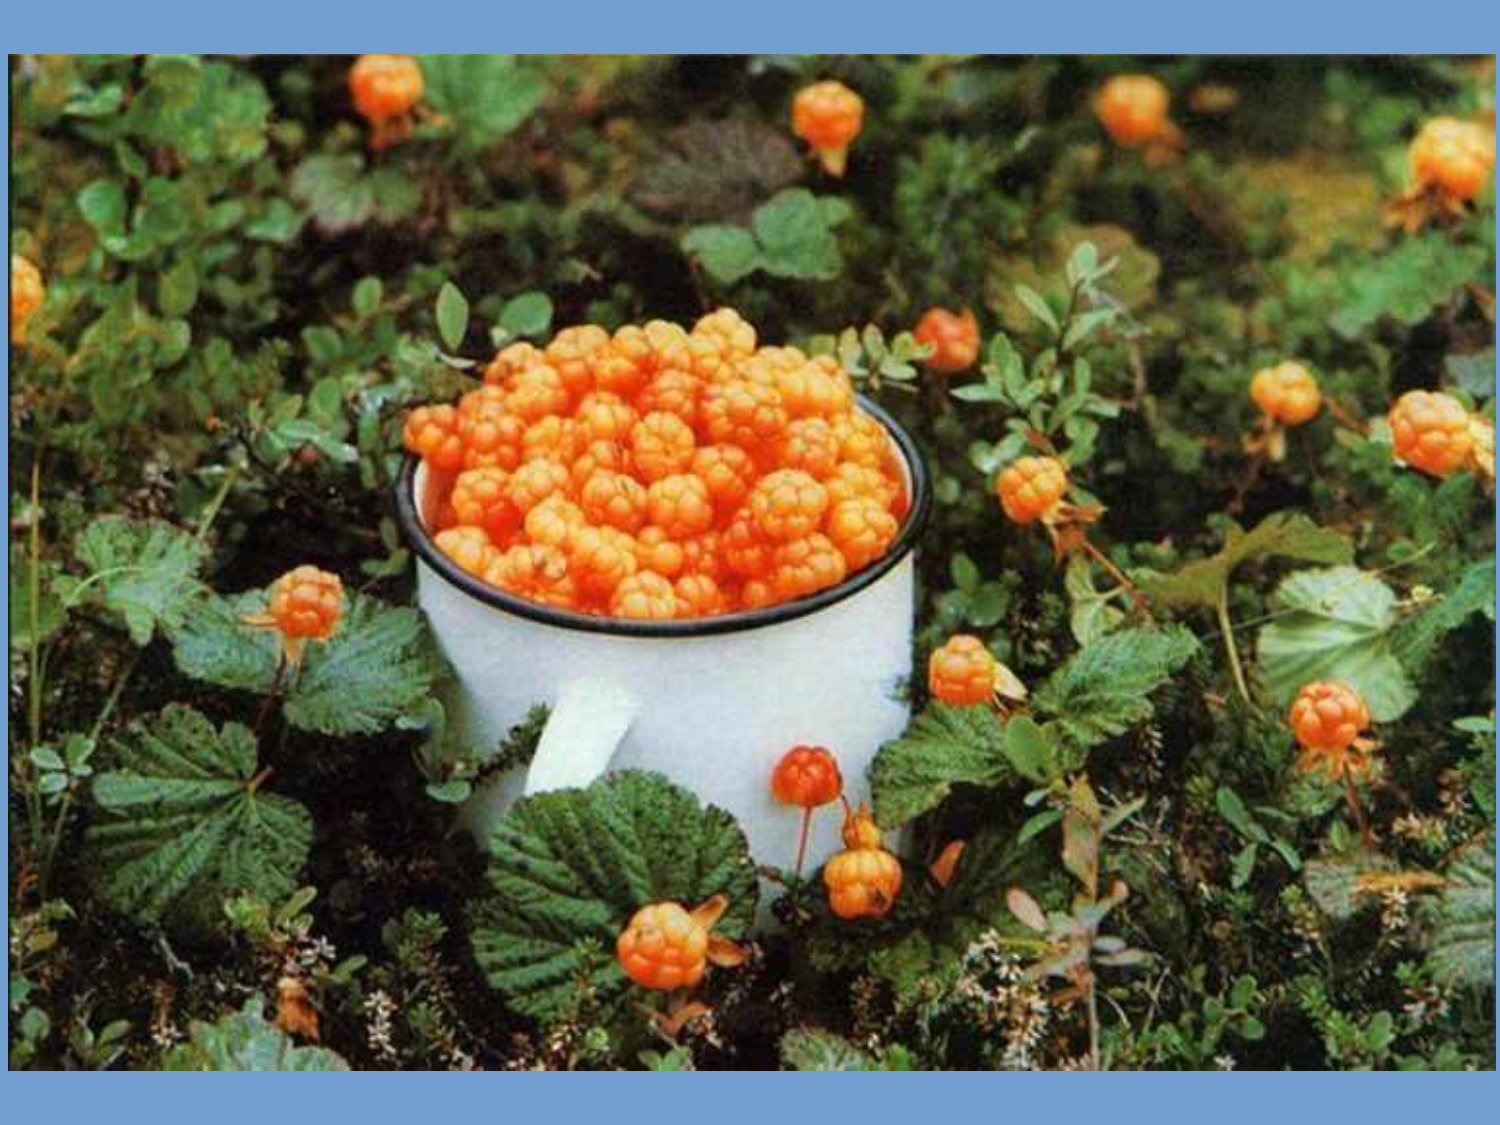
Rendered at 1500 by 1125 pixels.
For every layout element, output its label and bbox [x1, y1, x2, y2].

picture [8, 54, 1496, 1071]
